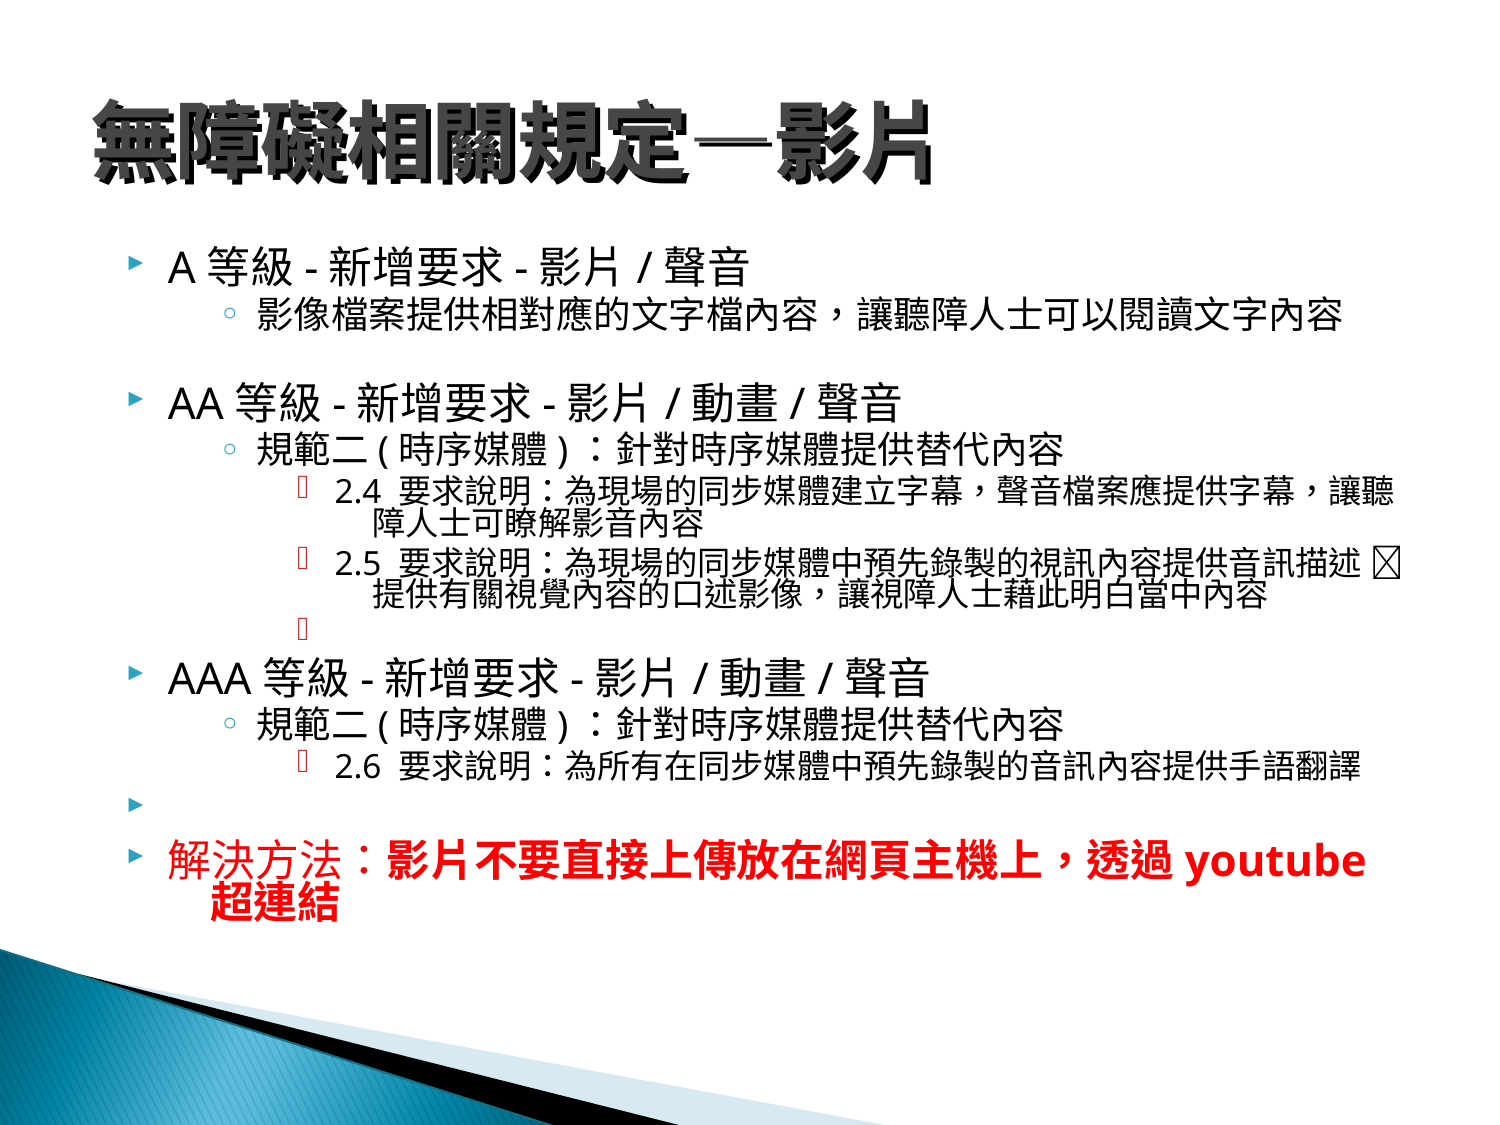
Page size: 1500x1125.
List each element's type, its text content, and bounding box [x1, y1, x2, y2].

title 無障礙相關規定—影片 [75, 45, 1426, 233]
list A等級-新增要求-影片/聲音 影像檔案提供相對應的文字檔內容，讓聽障人士可以閱讀文字內容 AA等級-新增要求-影片/動畫/聲音 規範二(時序媒體)：針對時序媒體提供替代內容 2.4 要求說明：為現場的同步媒體建立字幕，聲音檔案應提供字幕，讓聽障人士可瞭解影音內容 2.5 要求說明：為現場的同步媒體中預先錄製的視訊內容提供音訊描述 提供有關視覺內容的口述影像，讓視障人士藉此明白當中內容 AAA等級-新增要求-影片/動畫/聲音 規範二(時序媒體)：針對時序媒體提供替代內容 2.6 要求說明：為所有在同步媒體中預先錄製的音訊內容提供手語翻譯 解決方法：影片不要直接上傳放在網頁主機上，透過youtube超連結 [75, 243, 1426, 986]
